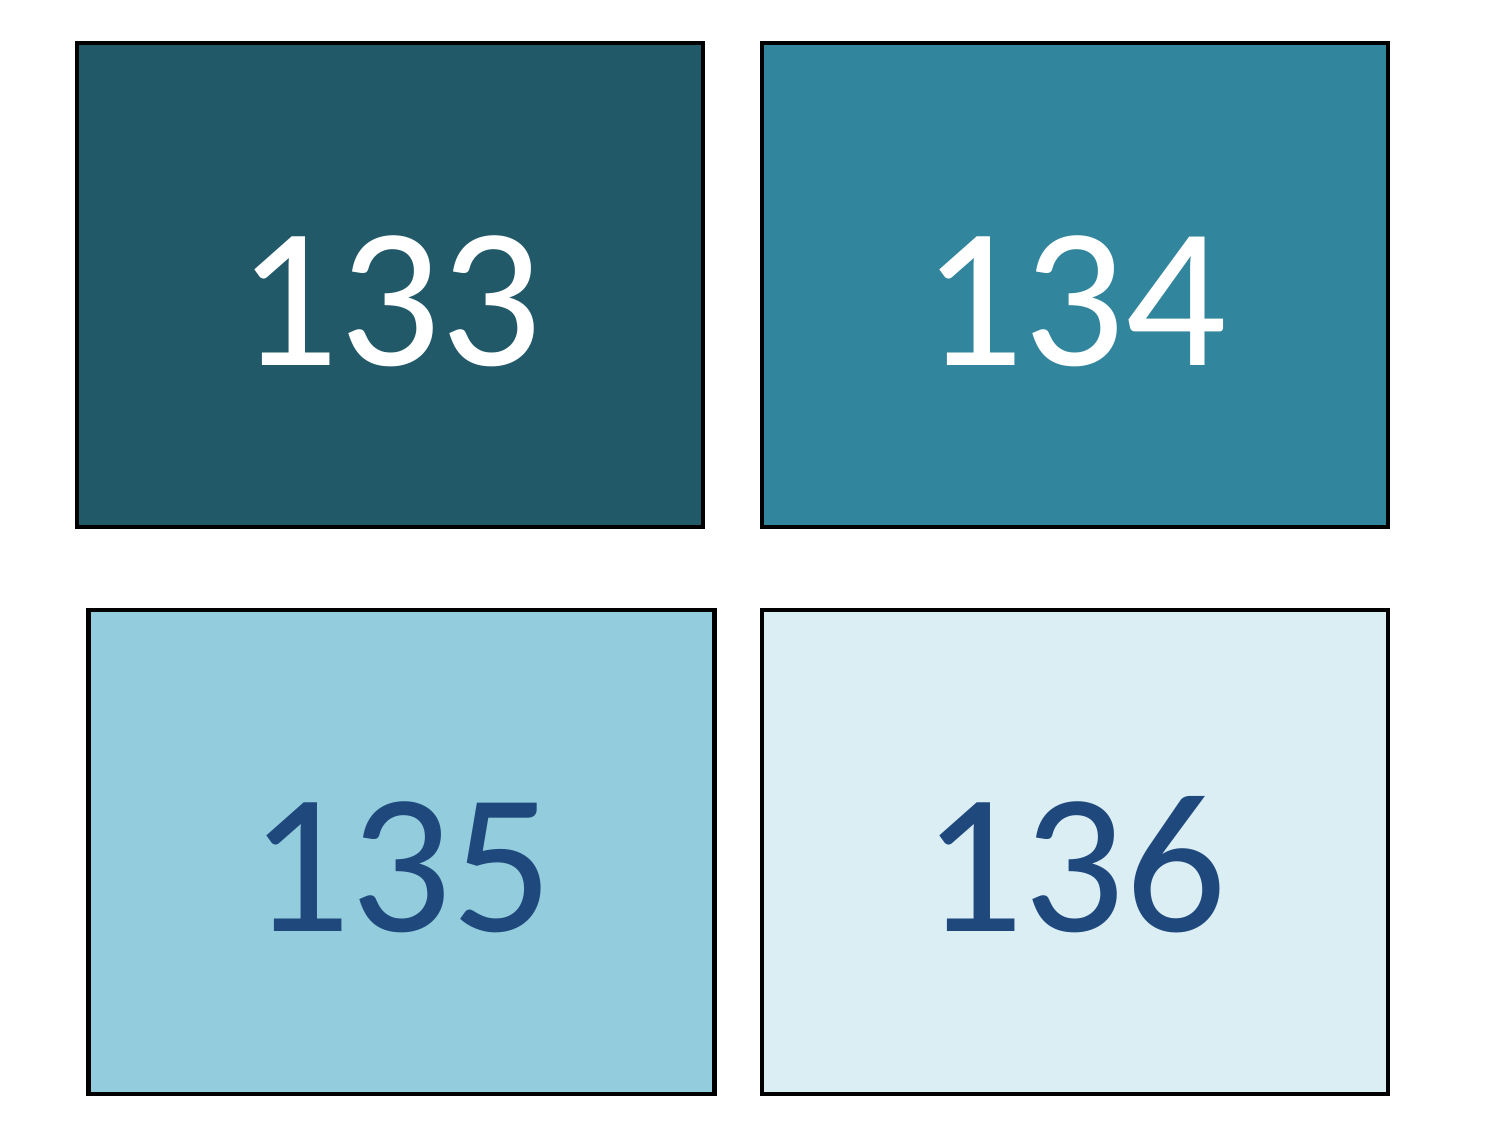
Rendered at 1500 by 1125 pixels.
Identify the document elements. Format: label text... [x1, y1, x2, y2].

text_box 135 [88, 609, 715, 1094]
text_box 136 [761, 609, 1388, 1094]
text_box 134 [761, 42, 1388, 528]
text_box 133 [76, 42, 703, 528]
